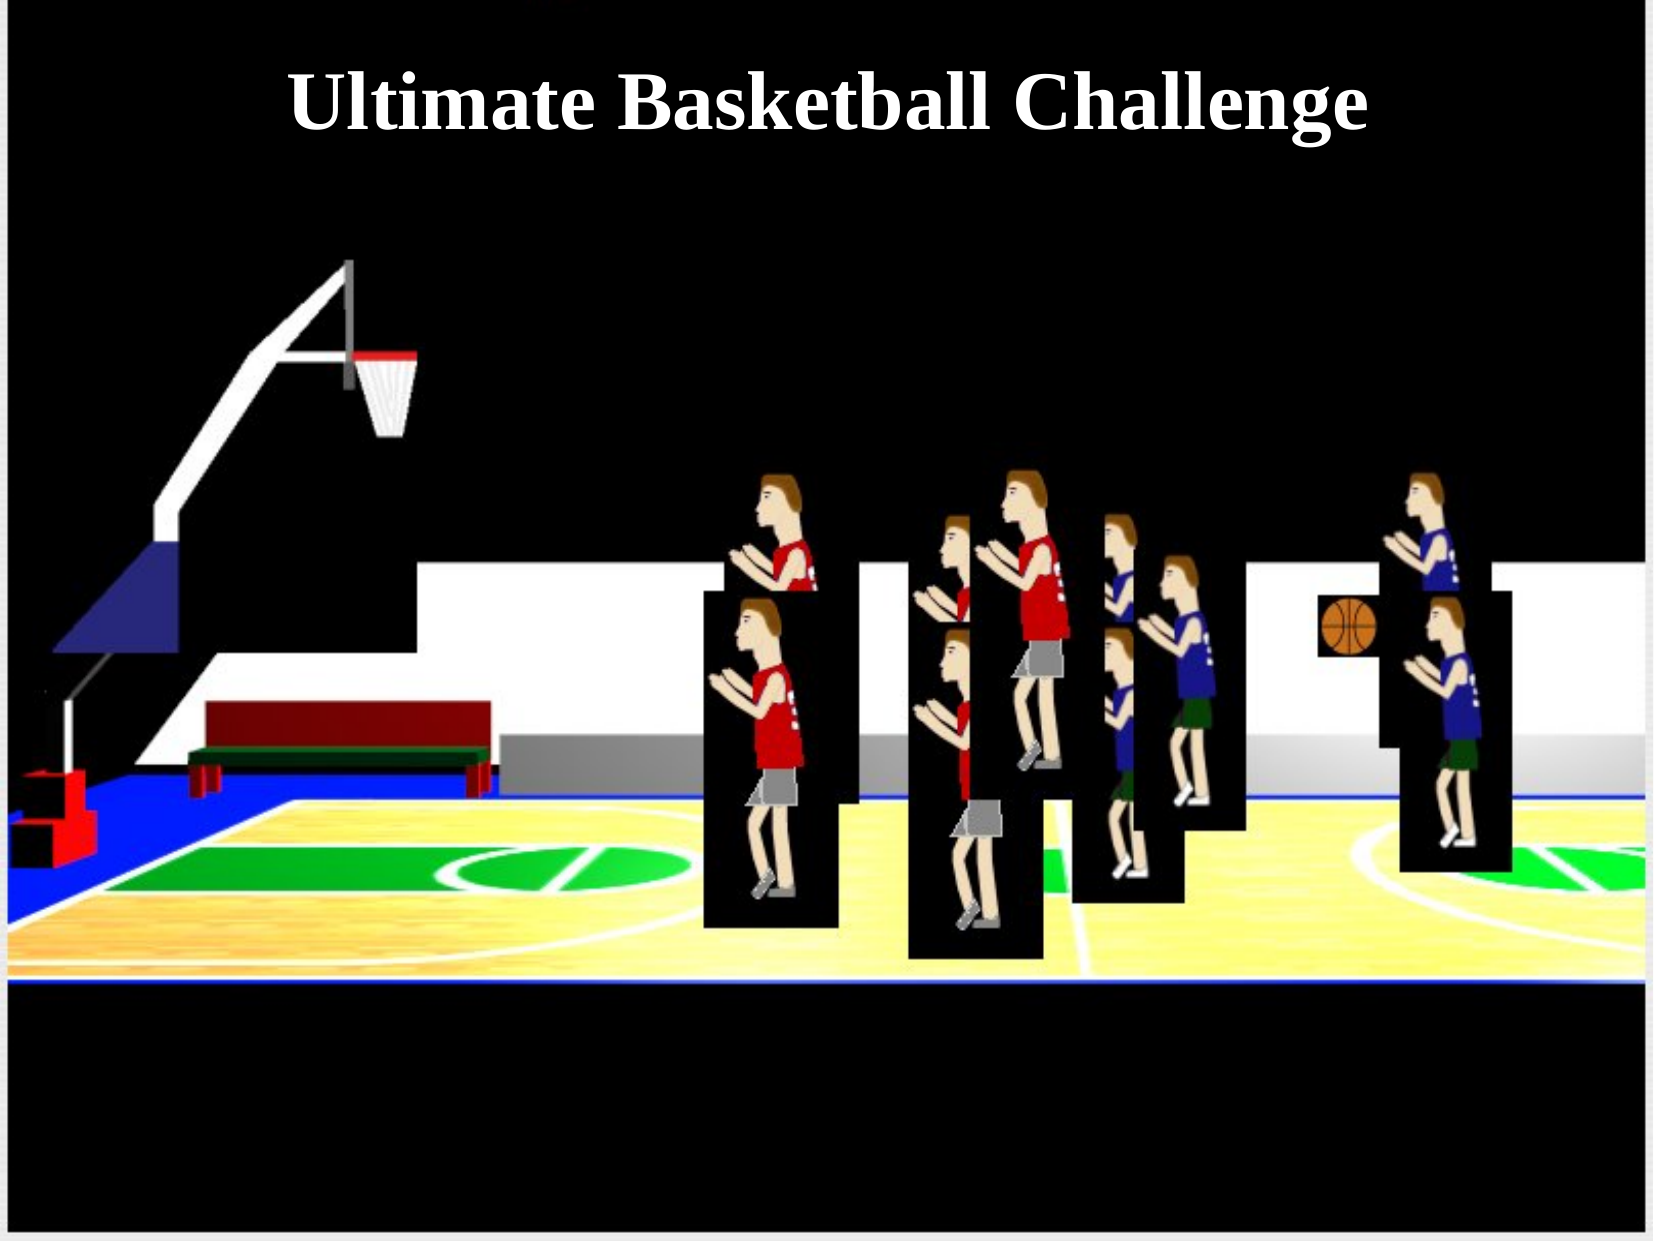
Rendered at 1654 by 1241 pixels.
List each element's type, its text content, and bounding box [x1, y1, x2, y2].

title Ultimate Basketball Challenge [90, 0, 1567, 204]
picture [0, 0, 1653, 1241]
